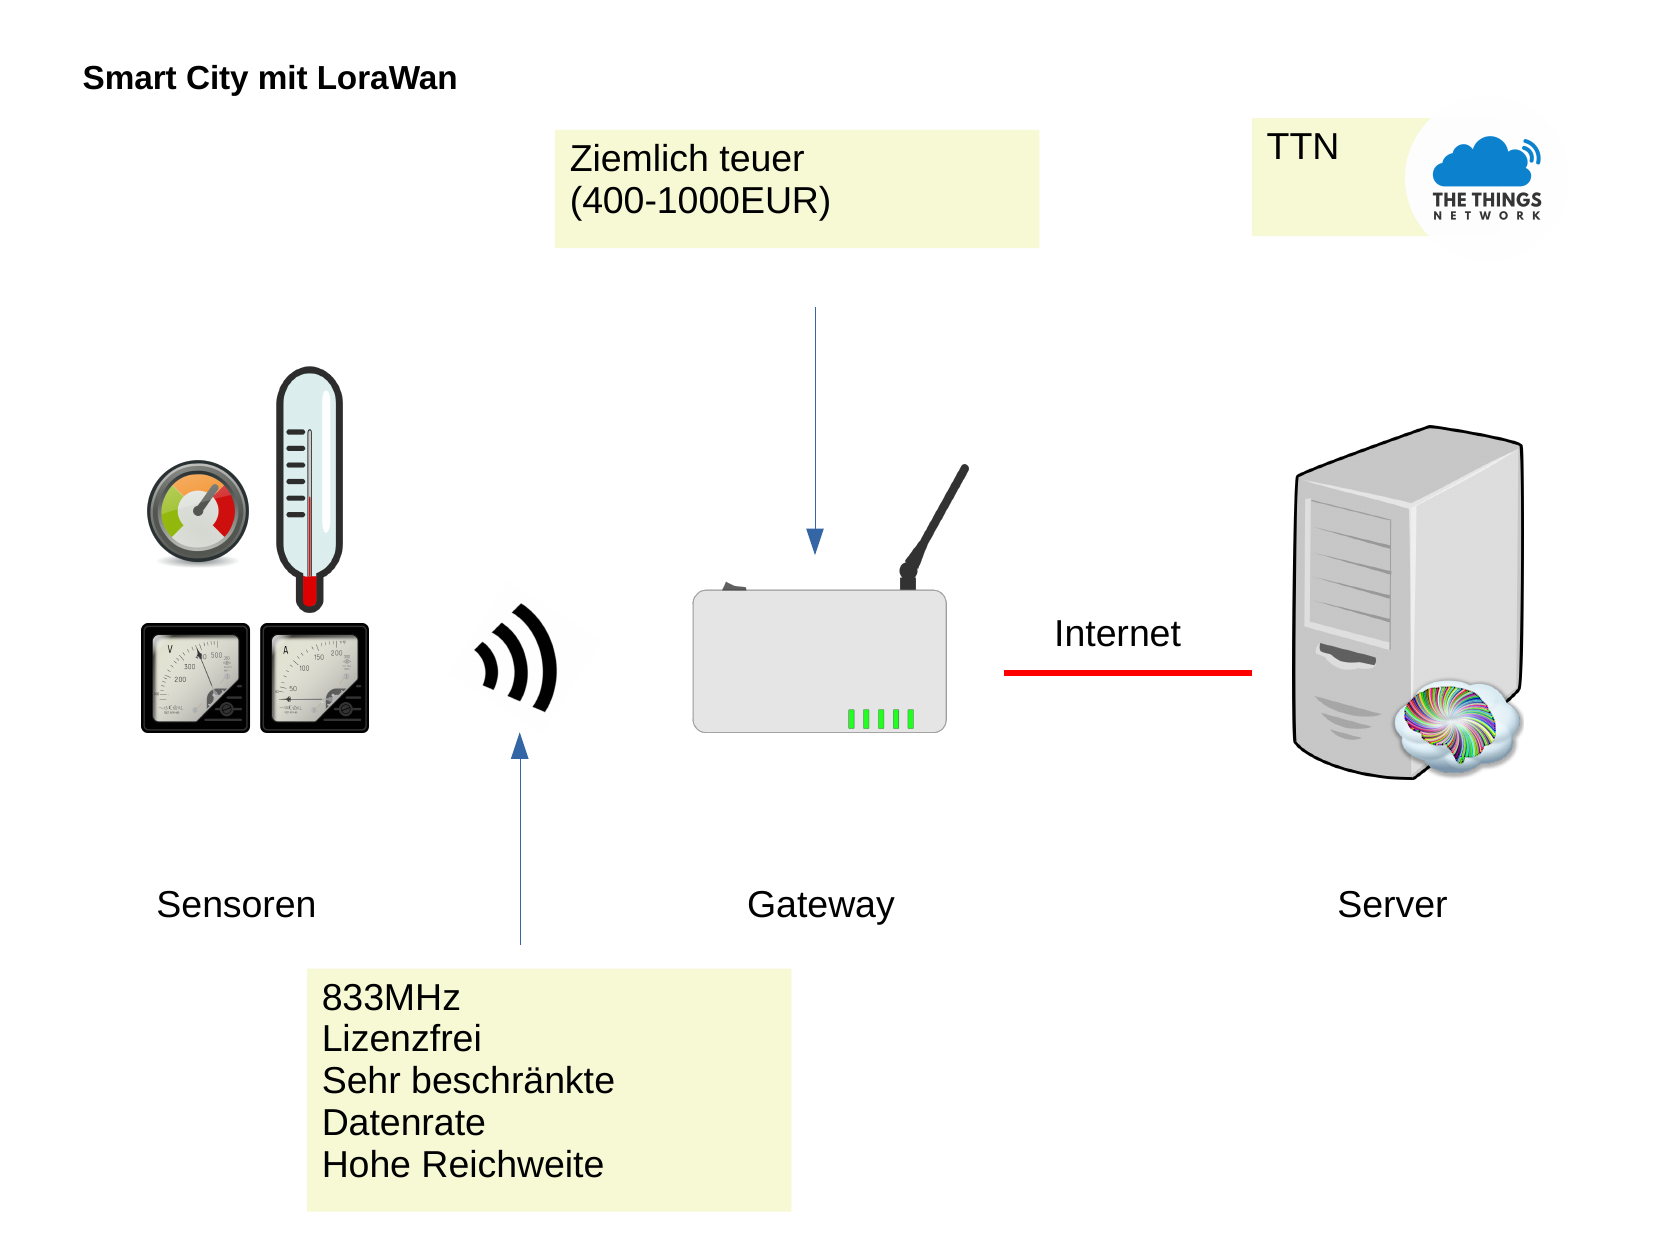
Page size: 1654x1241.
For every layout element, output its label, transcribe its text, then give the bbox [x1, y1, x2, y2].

text_box Ziemlich teuer (400-1000EUR) [555, 129, 1040, 249]
text_box TTN [1251, 118, 1405, 237]
title Smart City mit LoraWan [82, 49, 1571, 107]
text_box Internet [1039, 604, 1197, 662]
picture [685, 464, 969, 733]
picture [147, 460, 249, 568]
text_box 833MHz Lizenzfrei Sehr beschränkte Datenrate Hohe Reichweite [307, 968, 792, 1212]
picture [276, 366, 343, 613]
text_box Sensoren Gateway Server [521, 876, 1571, 934]
picture [141, 623, 369, 733]
picture [1405, 96, 1569, 260]
picture [1292, 425, 1524, 780]
text_box Sensoren Gateway Server [141, 876, 520, 934]
picture [448, 581, 601, 733]
